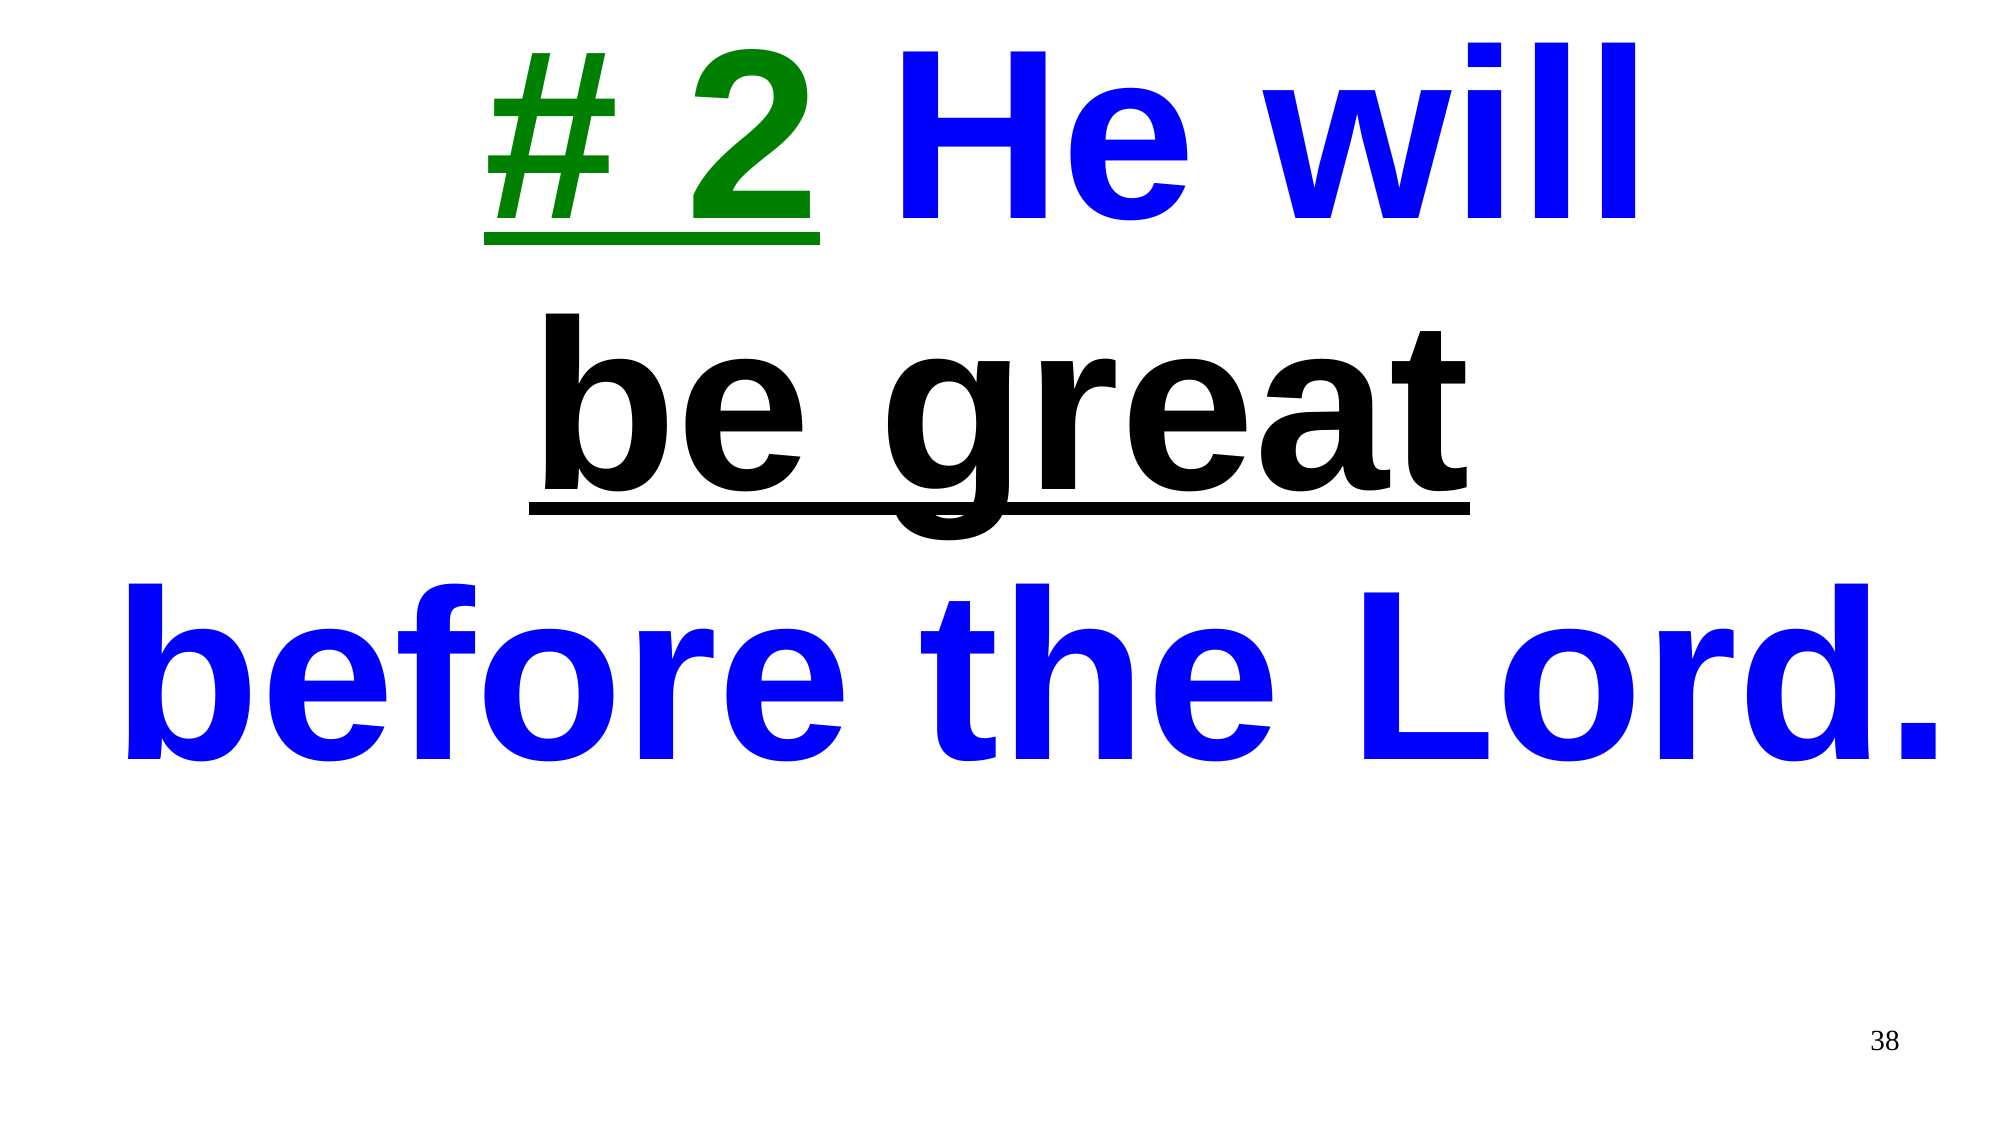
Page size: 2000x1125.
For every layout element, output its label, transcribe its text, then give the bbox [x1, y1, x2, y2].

list # 2 He will be great before the Lord. [0, 0, 1996, 1123]
